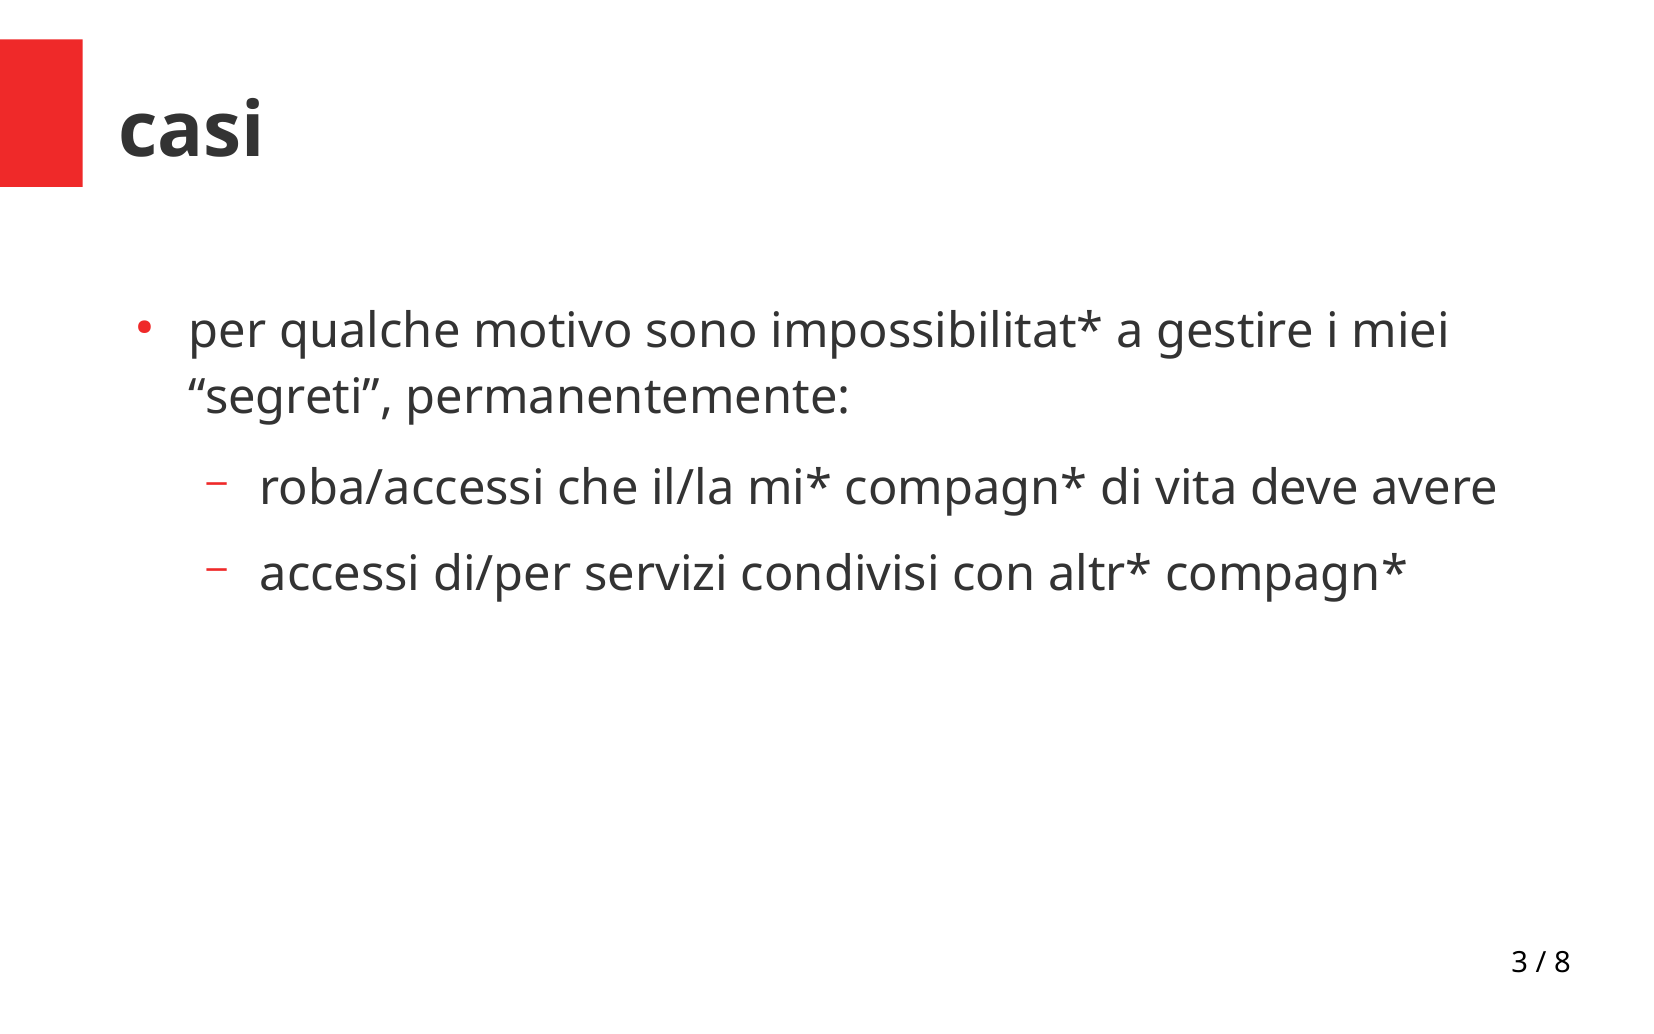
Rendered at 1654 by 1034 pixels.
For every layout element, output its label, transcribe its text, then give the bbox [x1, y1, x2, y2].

title casi [118, 41, 1571, 214]
list per qualche motivo sono impossibilitat* a gestire i miei “segreti”, permanentemente: roba/accessi che il/la mi* compagn* di vita deve avere accessi di/per servizi condivisi con altr* compagn* [118, 295, 1536, 895]
